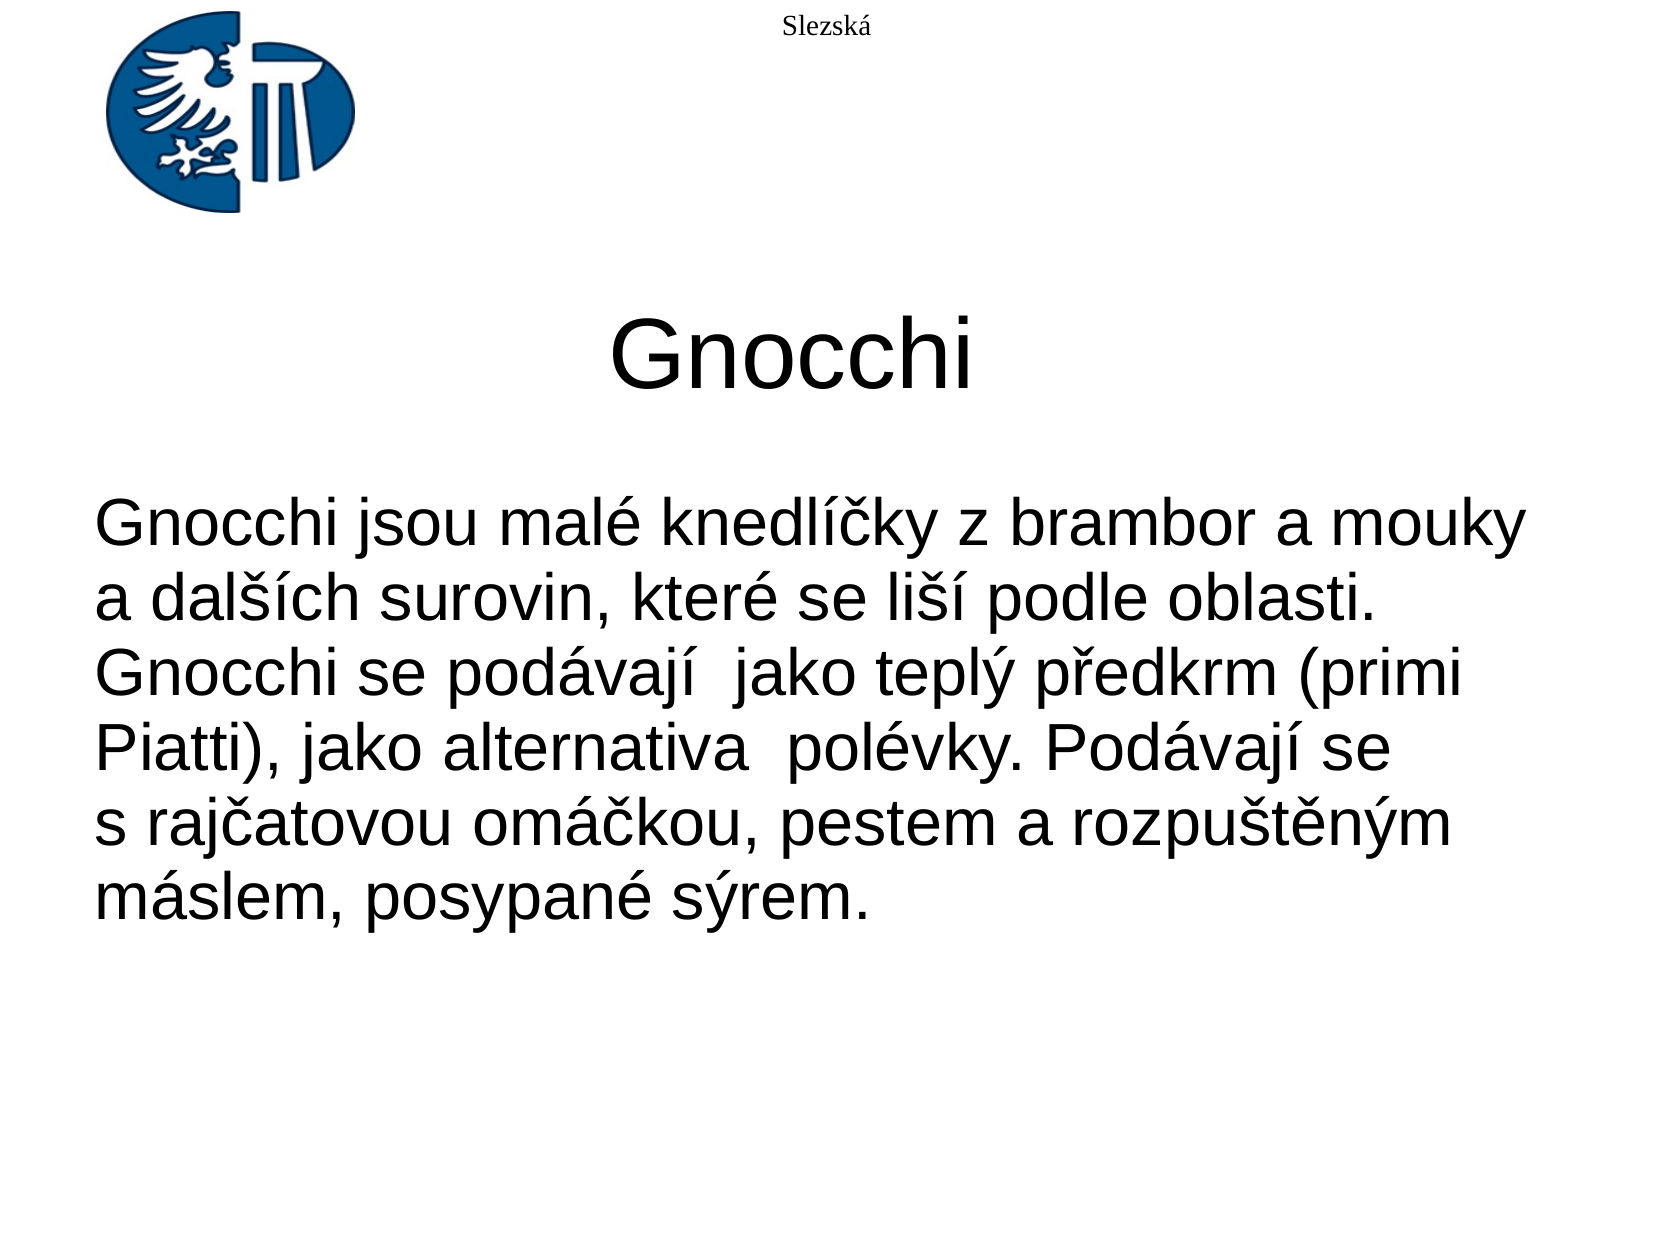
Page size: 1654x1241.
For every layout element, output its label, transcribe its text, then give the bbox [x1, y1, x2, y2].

picture [106, 11, 355, 188]
list Gnocchi jsou malé knedlíčky z brambor a mouky a dalších surovin, které se liší podle oblasti. Gnocchi se podávají jako teplý předkrm (primi Piatti), jako alternativa polévky. Podávají se s rajčatovou omáčkou, pestem a rozpuštěným máslem, posypané sýrem. [94, 485, 1583, 1205]
title Gnocchi [47, 188, 1536, 520]
